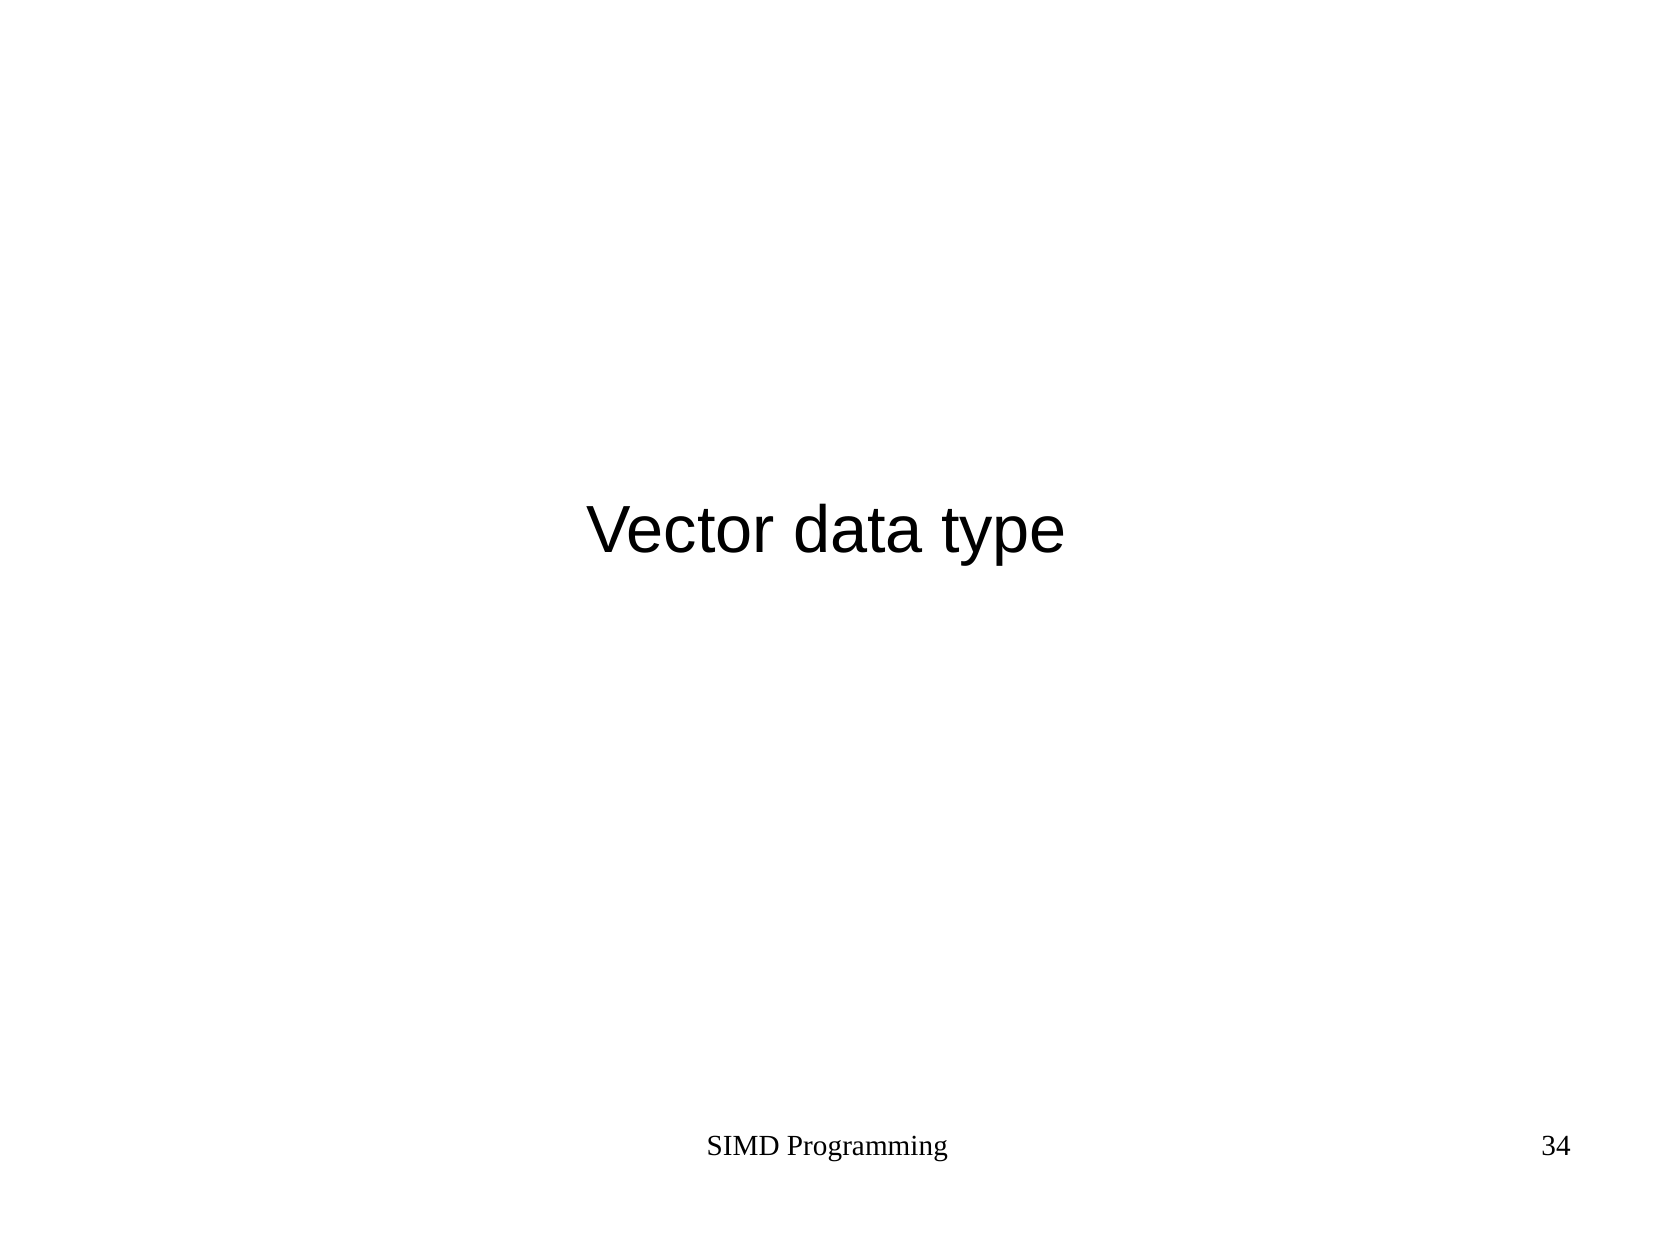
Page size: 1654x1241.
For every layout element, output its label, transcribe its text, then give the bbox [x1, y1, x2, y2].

subtitle Vector data type [82, 49, 1571, 1010]
